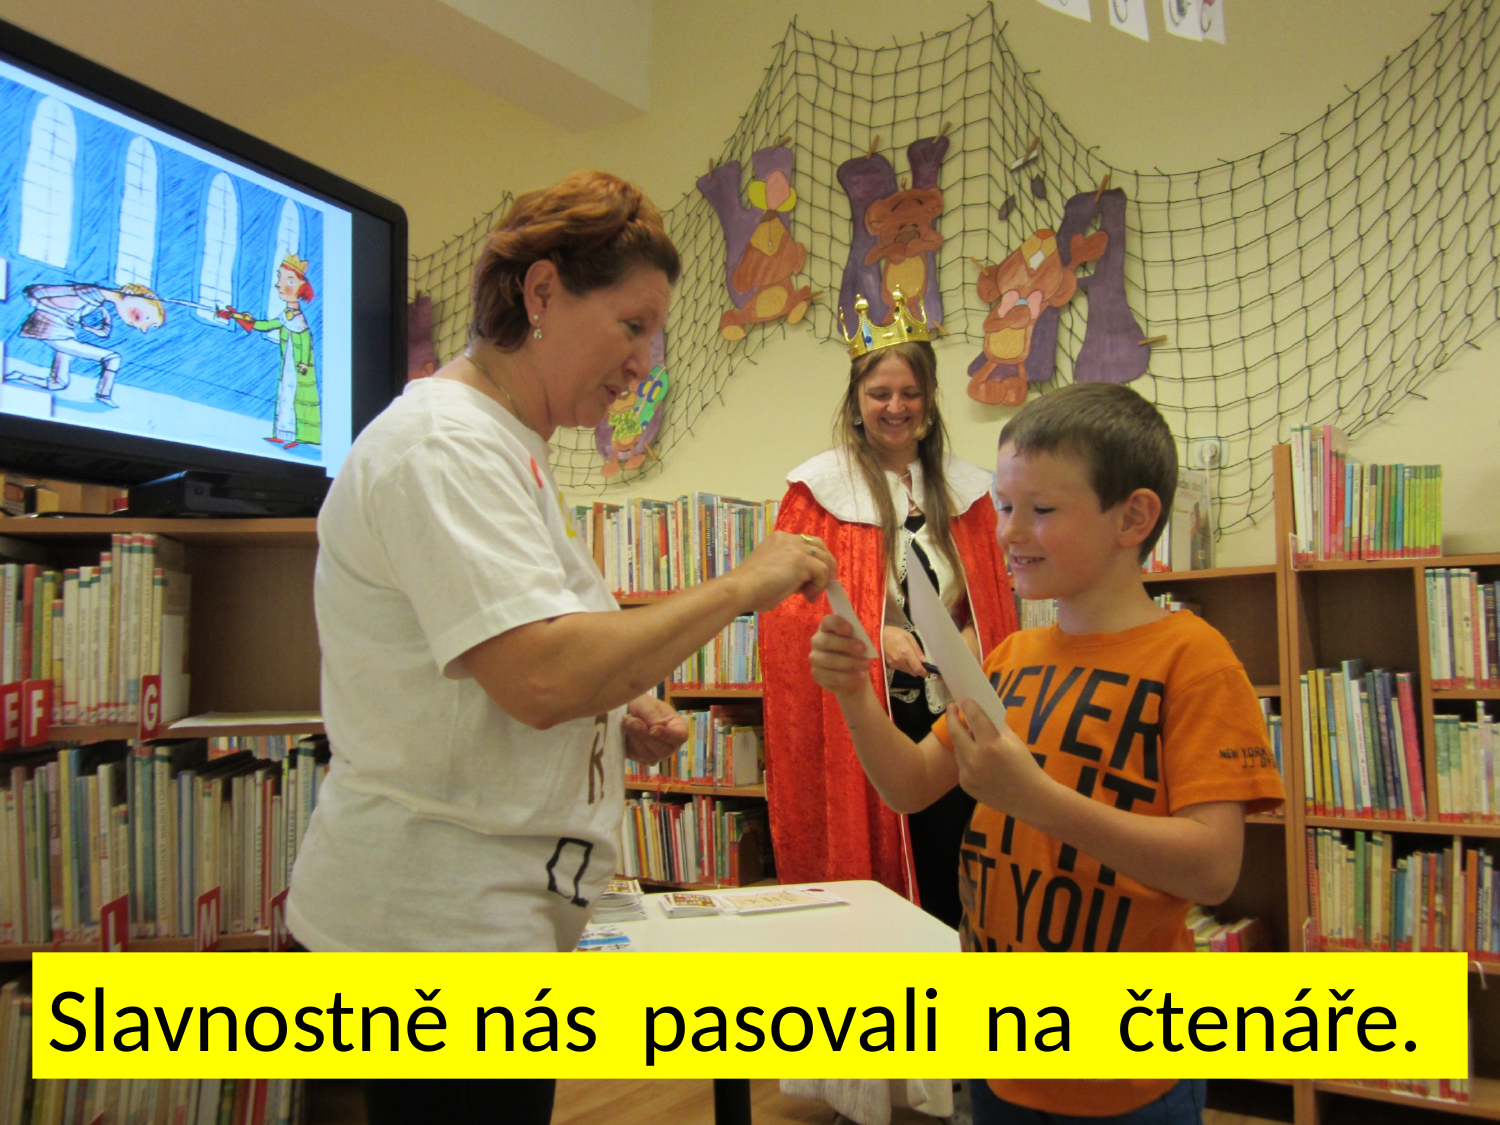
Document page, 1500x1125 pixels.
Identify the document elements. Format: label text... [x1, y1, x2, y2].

picture [0, 0, 1500, 1125]
text_box Slavnostně nás pasovali na čtenáře. [32, 952, 1468, 1079]
